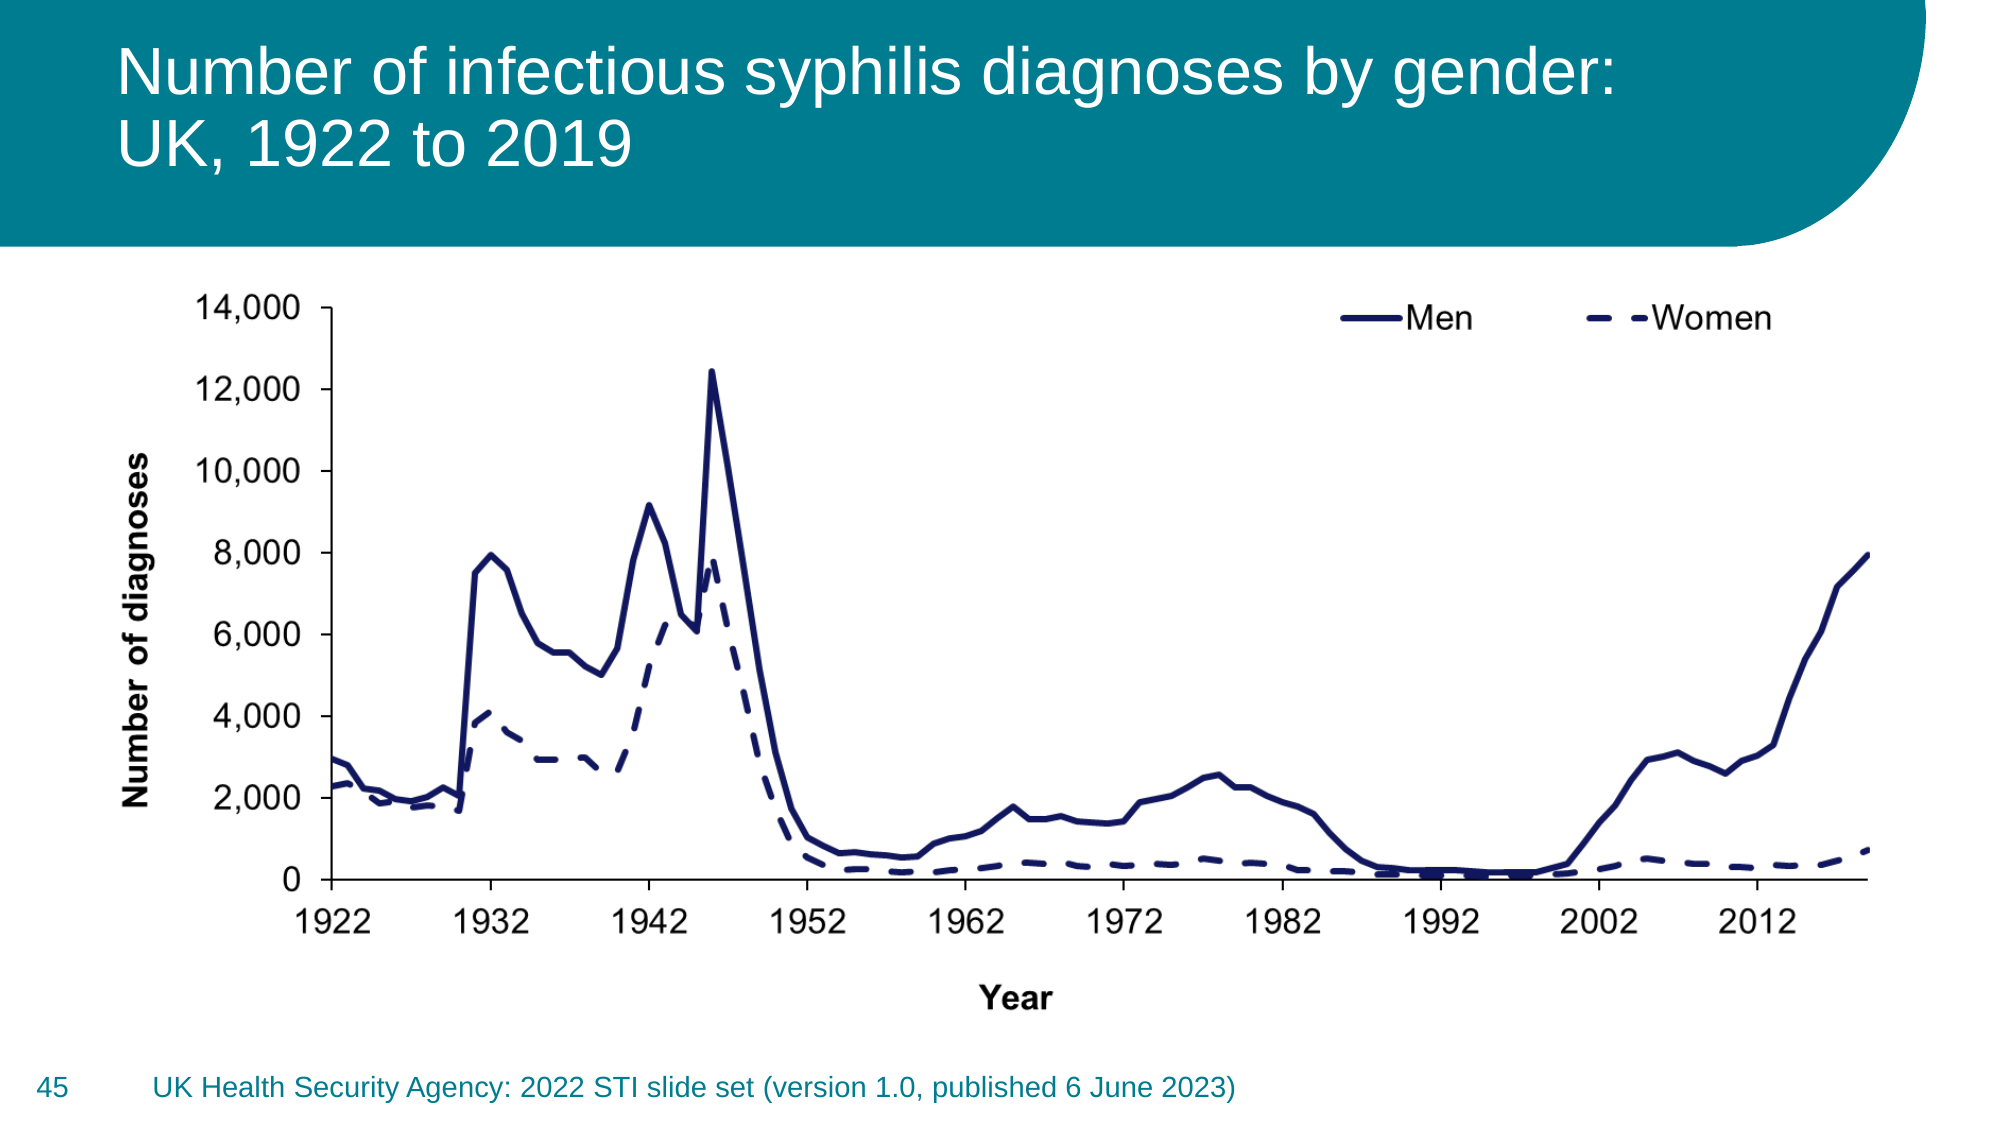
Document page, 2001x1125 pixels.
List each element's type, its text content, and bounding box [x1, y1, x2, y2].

title Number of infectious syphilis diagnoses by gender: UK, 1922 to 2019 [101, 29, 1747, 189]
text_box UK Health Security Agency: 2022 STI slide set (version 1.0, published 6 June 2023) [137, 1056, 1780, 1116]
text_box [21, 1056, 120, 1117]
picture [97, 281, 1923, 1023]
